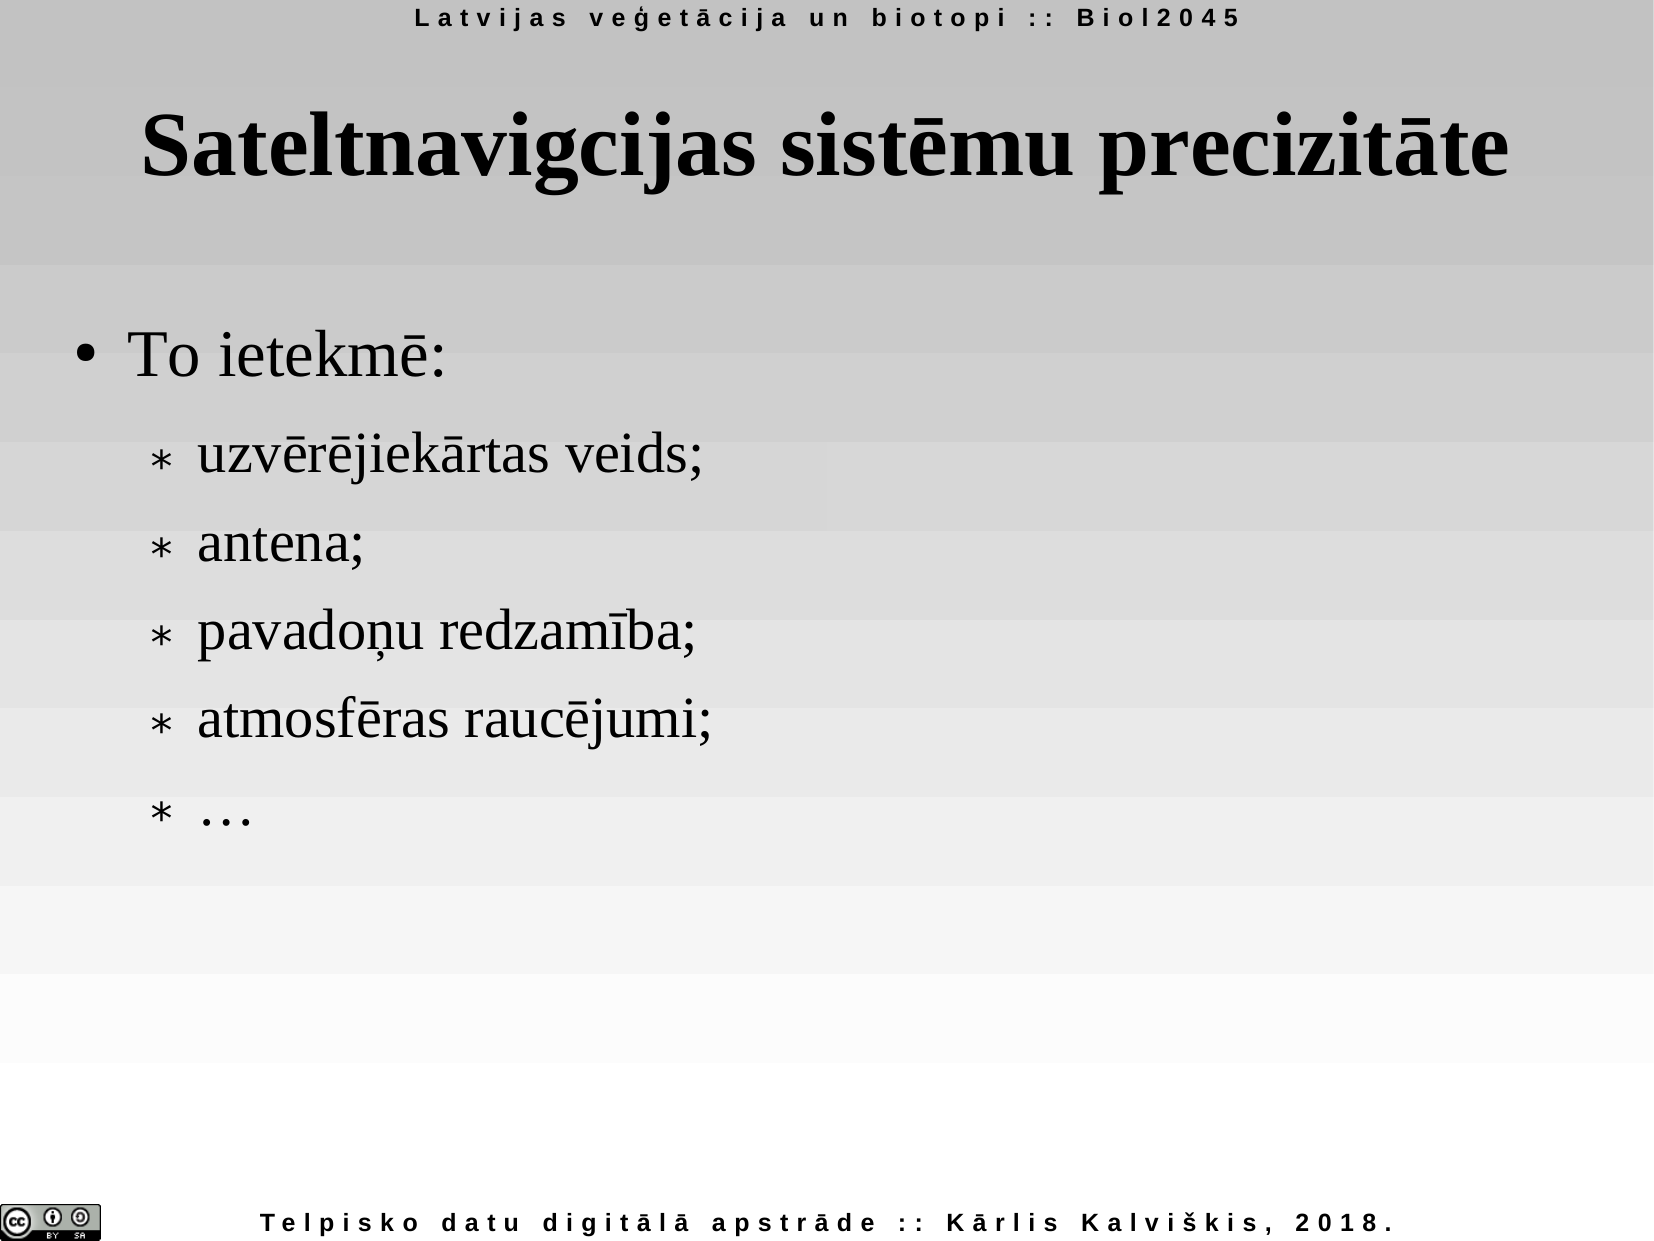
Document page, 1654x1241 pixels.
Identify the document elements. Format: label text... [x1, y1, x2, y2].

picture [0, 287, 1654, 1241]
list To ietekmē: uzvērējiekārtas veids; antena; pavadoņu redzamība; atmosfēras raucējumi; … [56, 317, 1600, 1175]
title Sateltnavigcijas sistēmu precizitāte [0, 1, 1654, 287]
